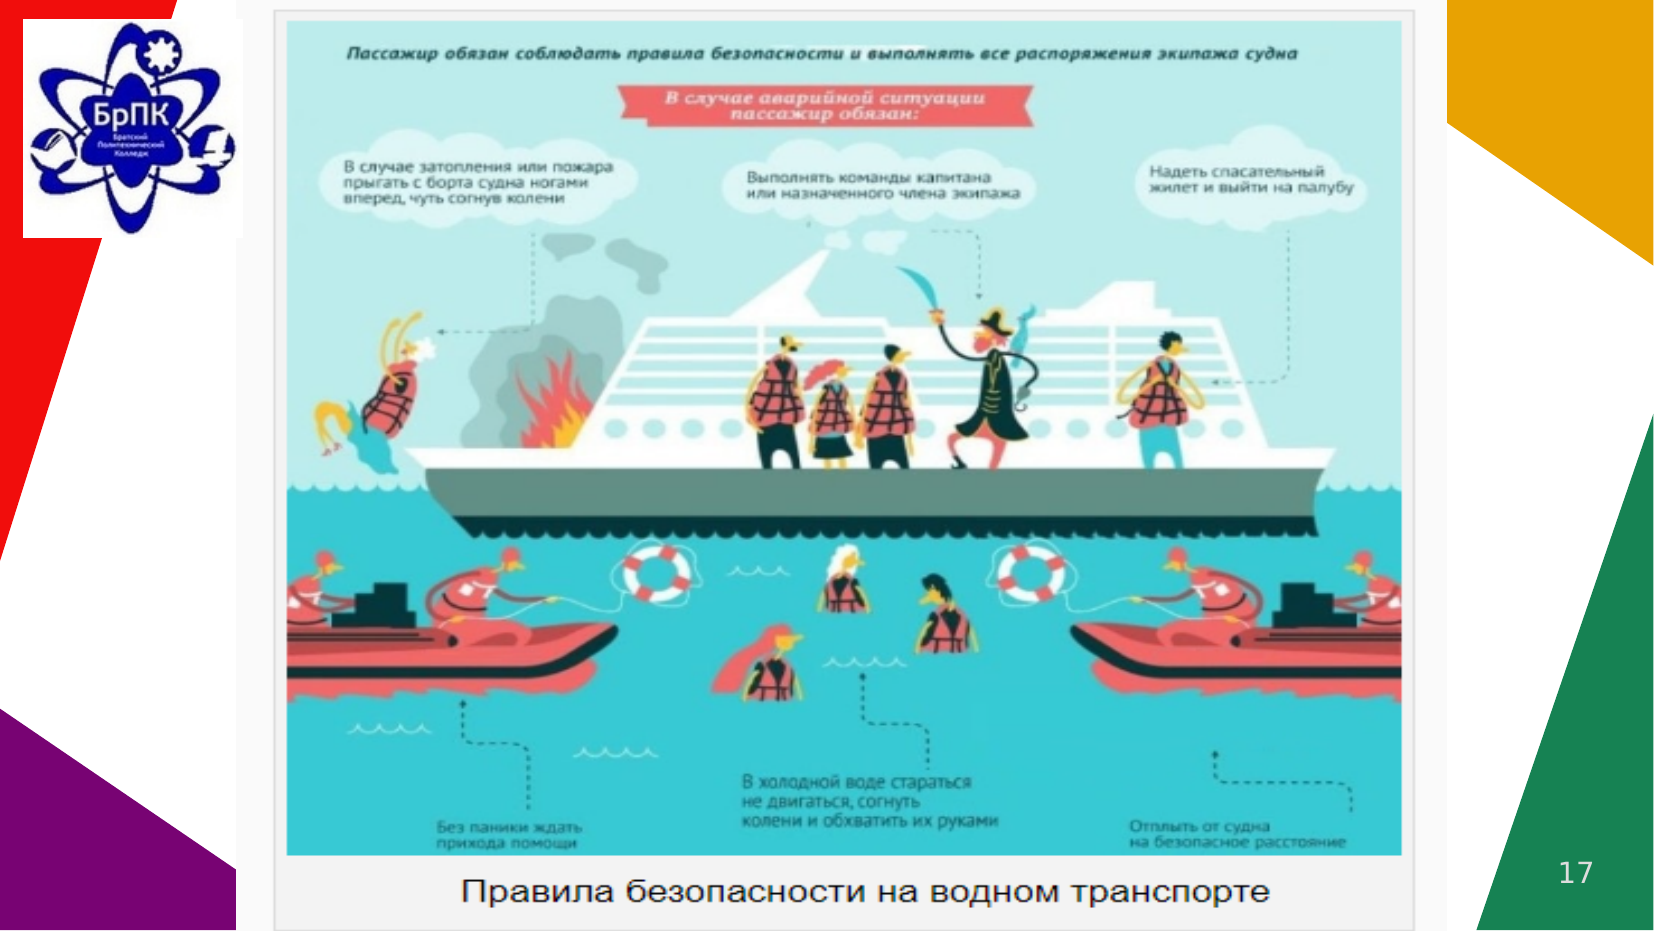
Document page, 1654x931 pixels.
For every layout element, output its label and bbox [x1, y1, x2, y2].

picture [23, 0, 1447, 931]
